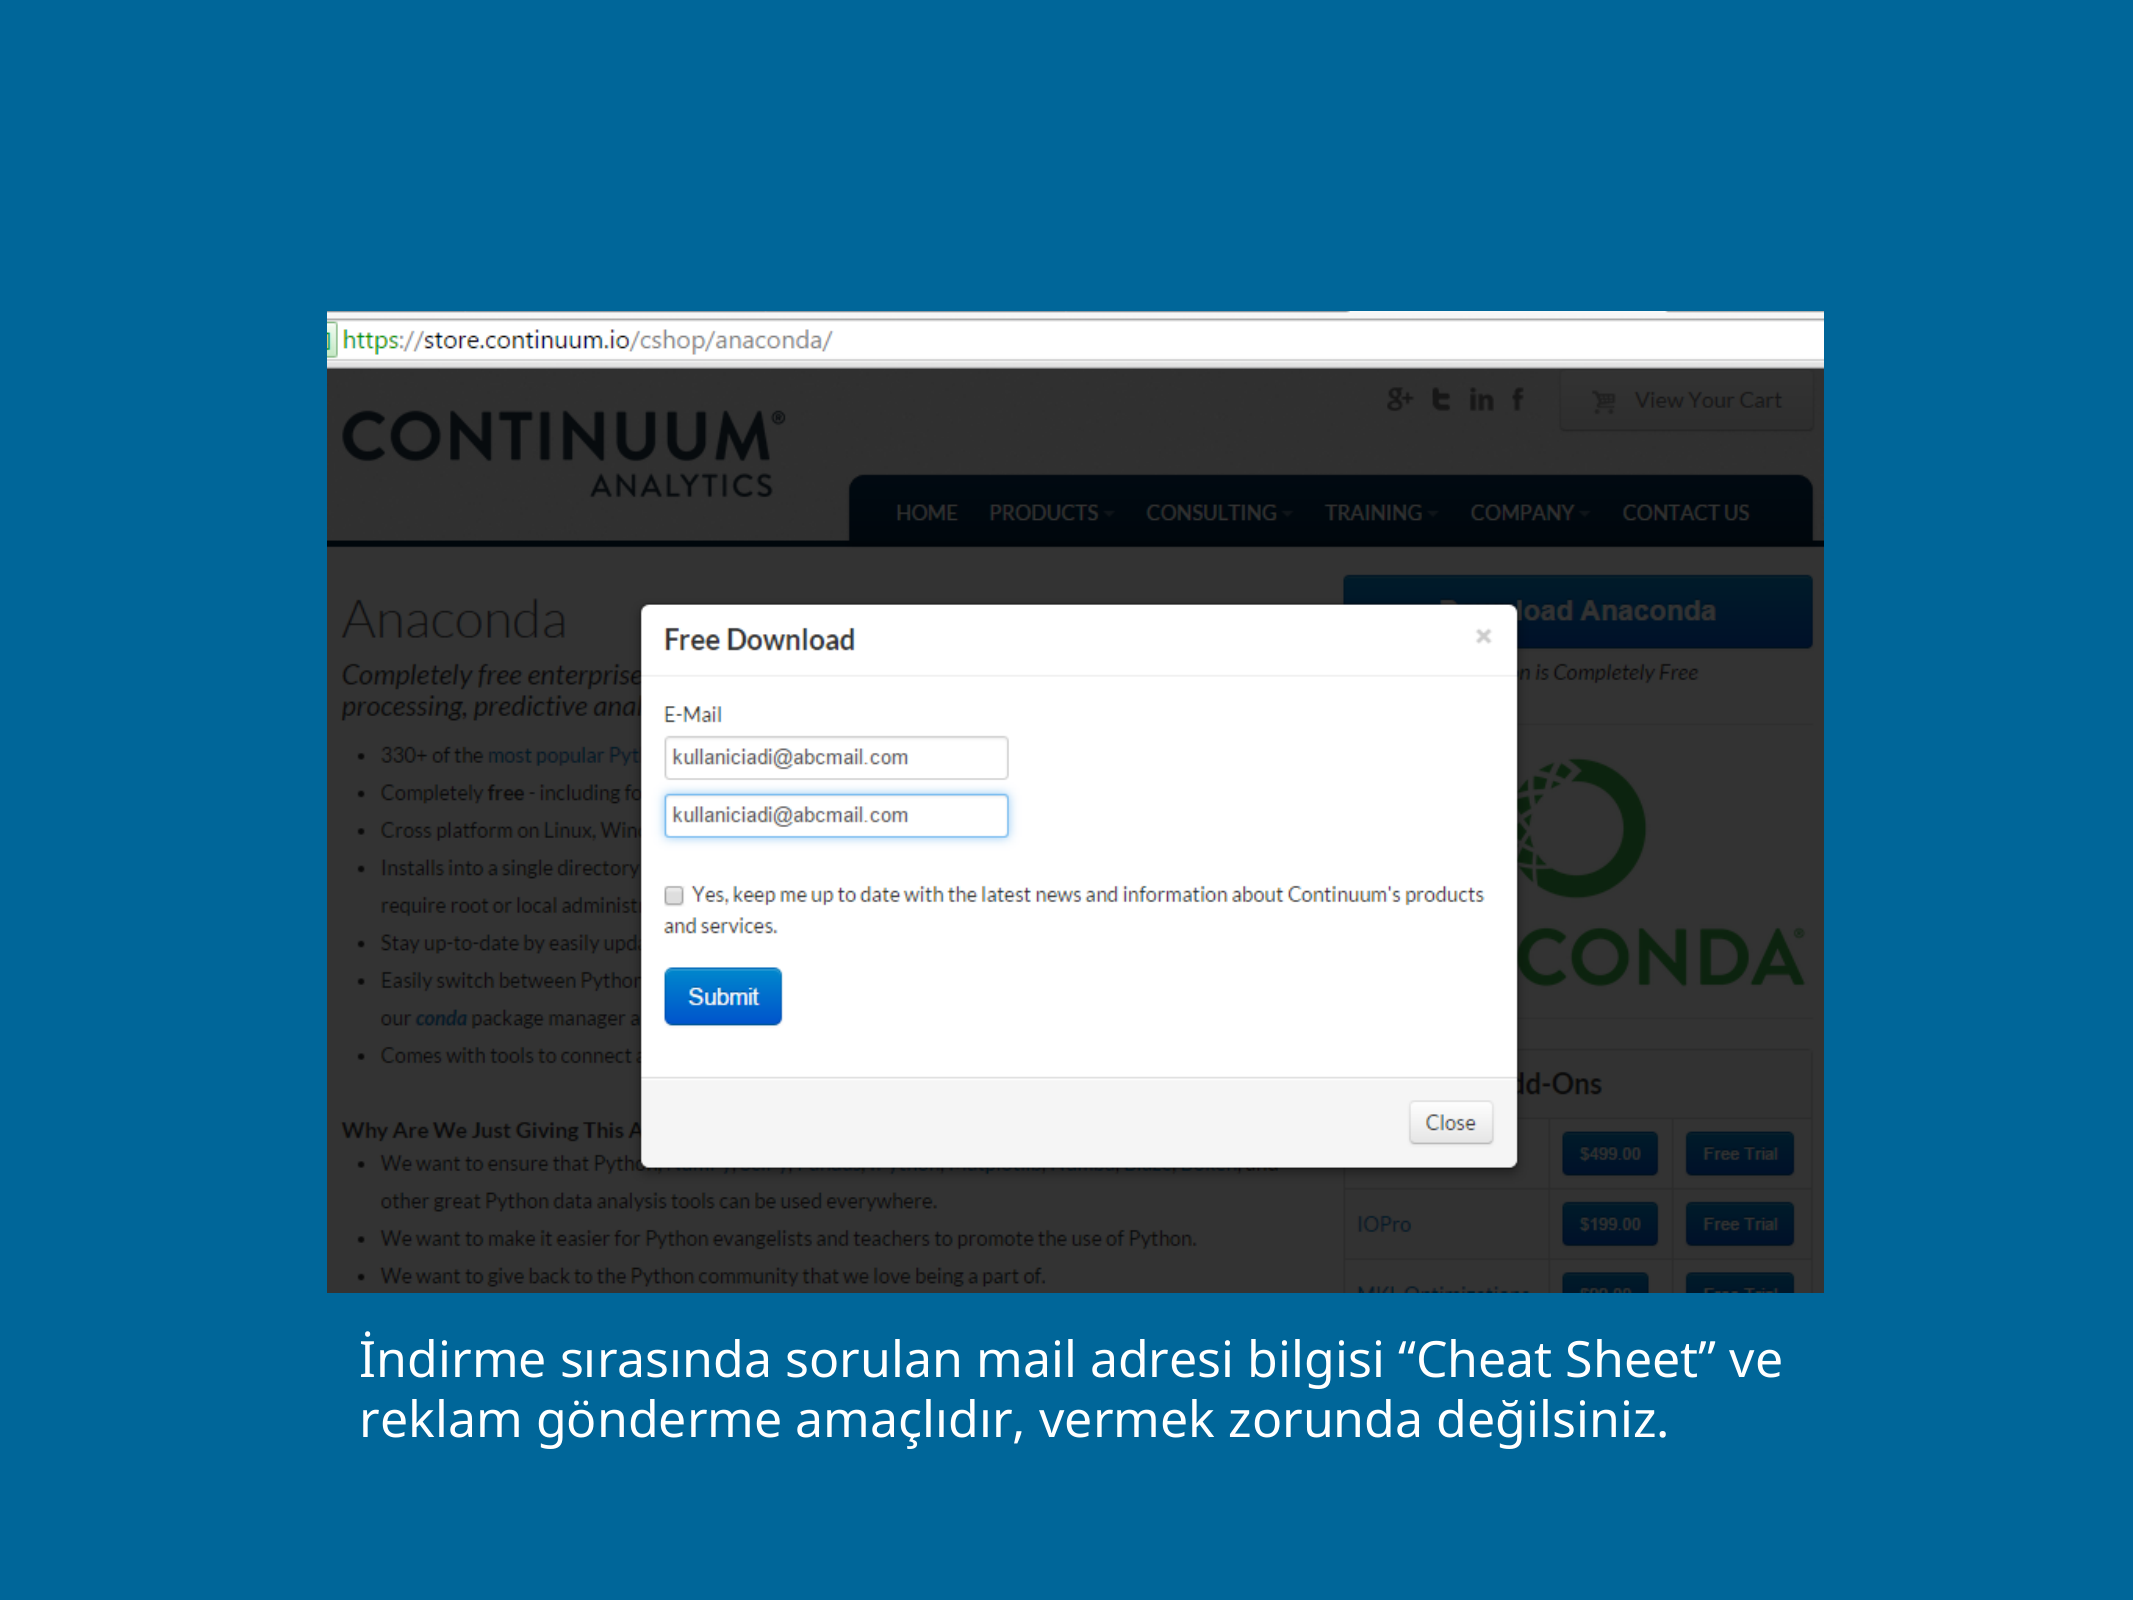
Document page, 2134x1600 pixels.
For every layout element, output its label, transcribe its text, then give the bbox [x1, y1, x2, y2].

text_box İndirme sırasında sorulan mail adresi bilgisi “Cheat Sheet” ve reklam gönderme amaçlıdır, vermek zorunda değilsiniz. [345, 1320, 1846, 1515]
picture [328, 312, 1823, 1292]
